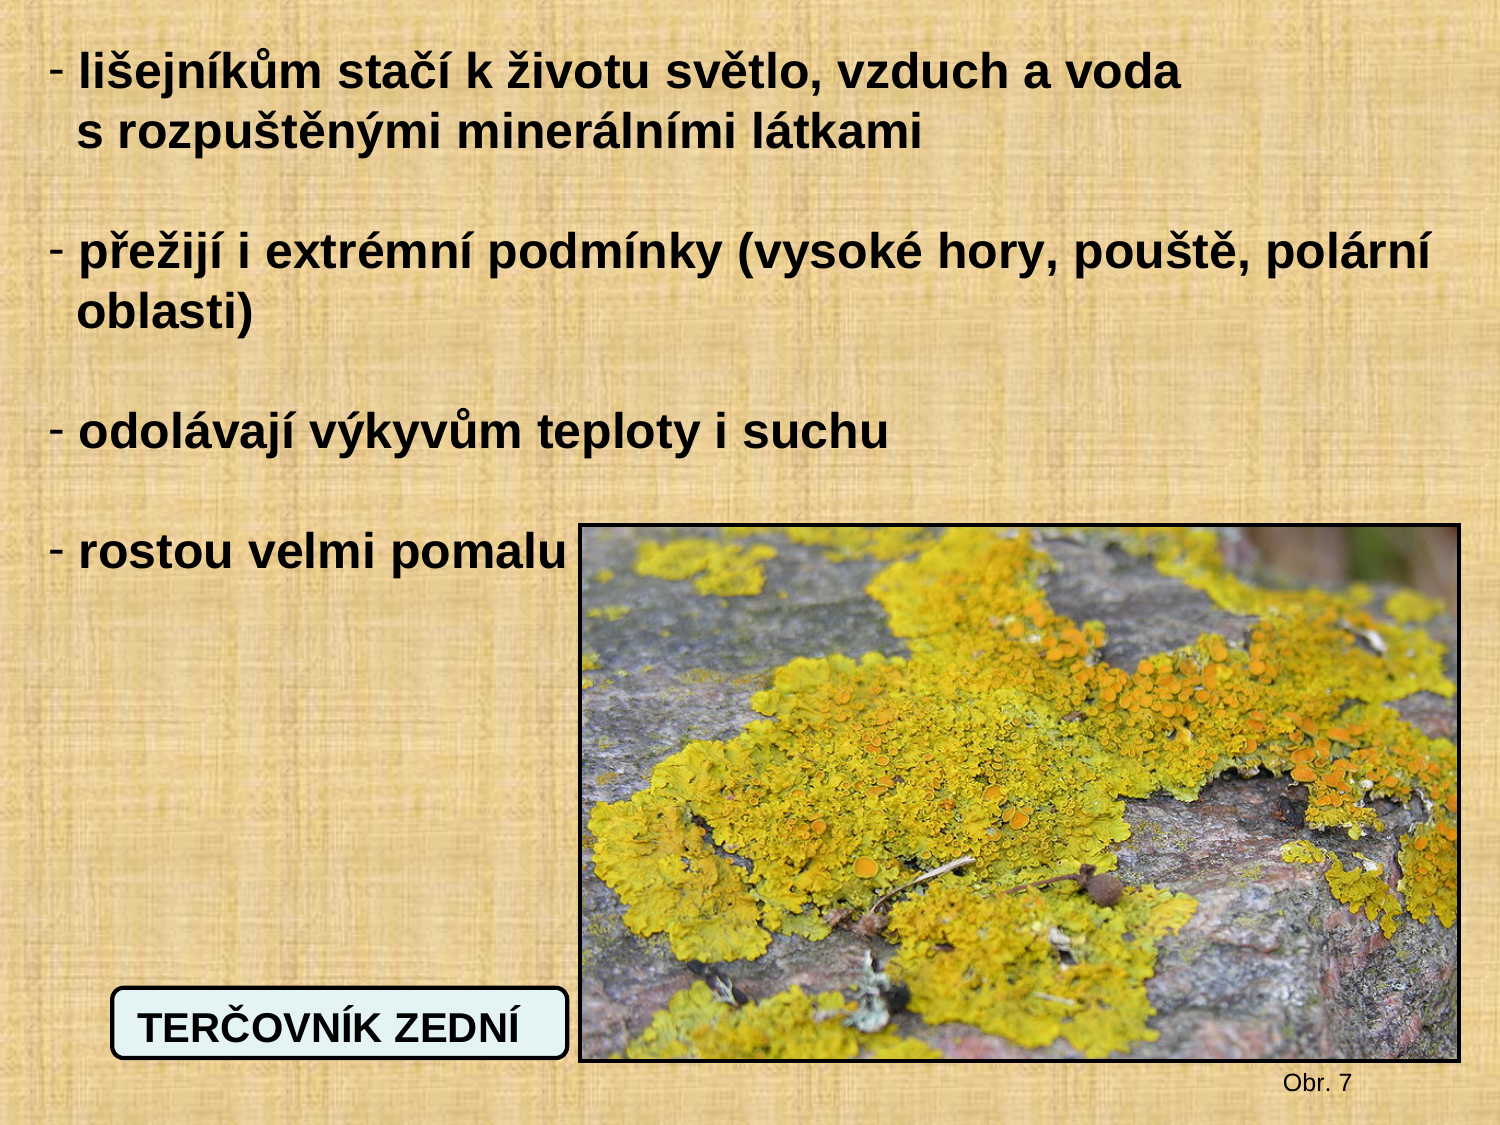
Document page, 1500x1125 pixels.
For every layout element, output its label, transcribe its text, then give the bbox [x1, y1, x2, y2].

text_box TERČOVNÍK ZEDNÍ [112, 987, 568, 1059]
text_box lišejníkům stačí k životu světlo, vzduch a voda s rozpuštěnými minerálními látkami přežijí i extrémní podmínky (vysoké hory, pouště, polární oblasti) odolávají výkyvům teploty i suchu rostou velmi pomalu [33, 30, 1448, 587]
text_box Obr. 7 [1268, 1058, 1368, 1105]
picture [0, 0, 1500, 1125]
